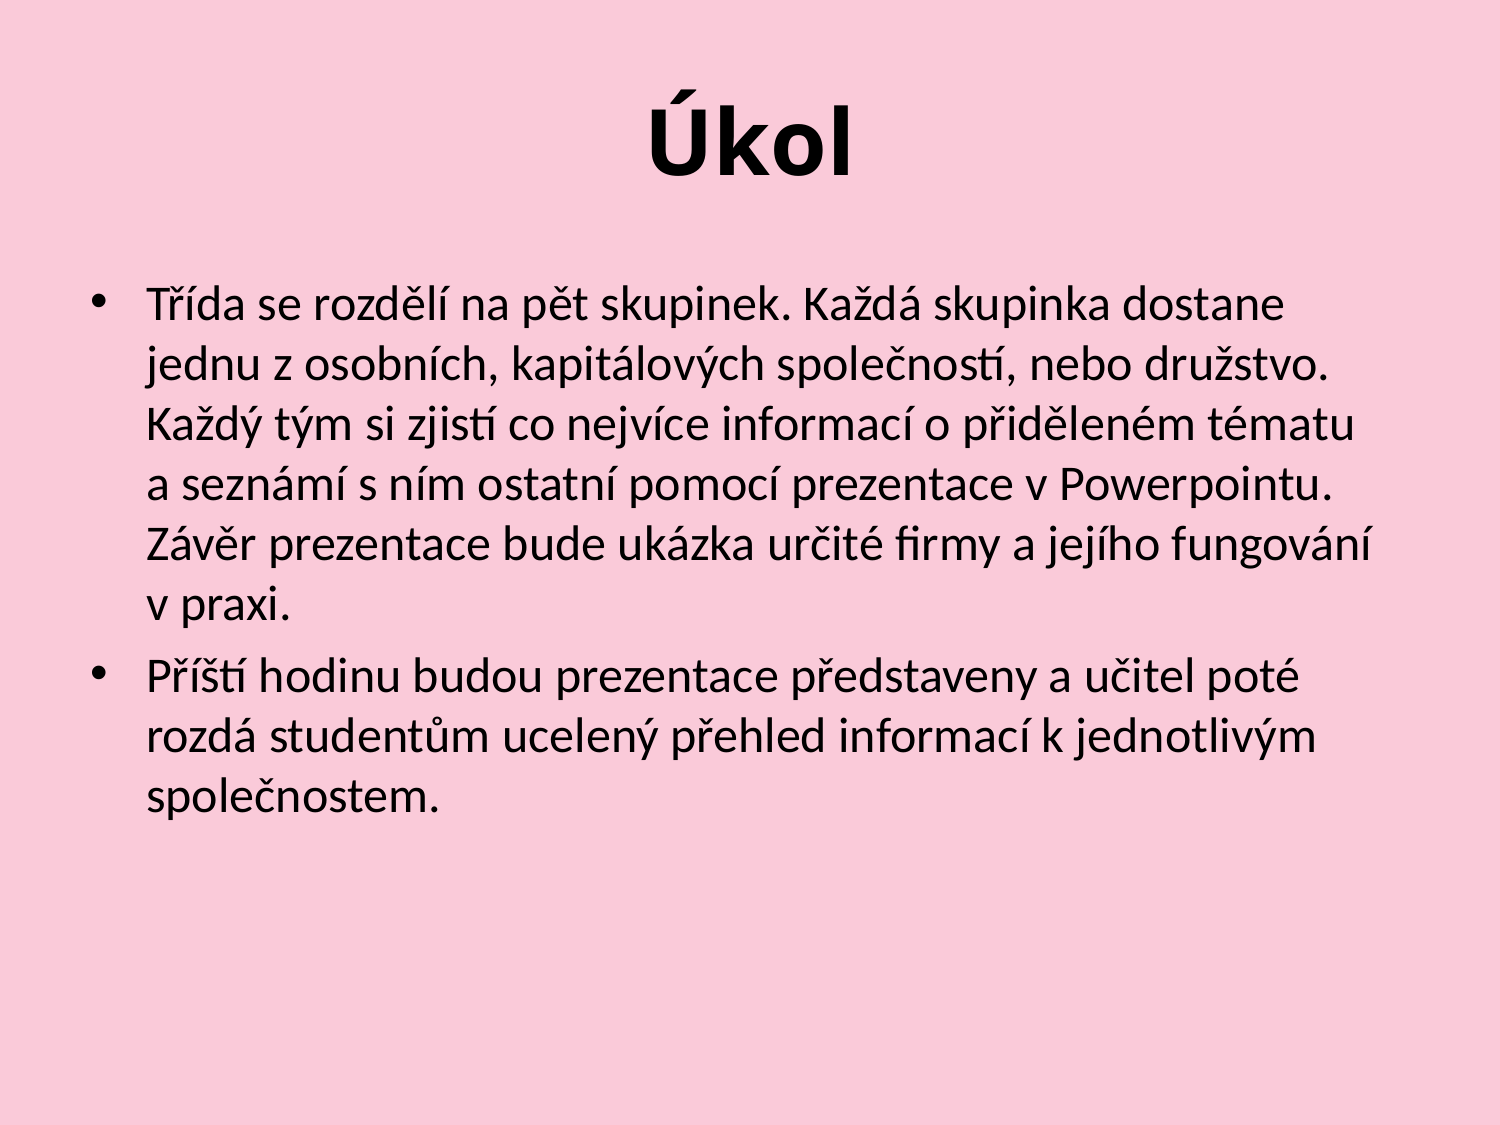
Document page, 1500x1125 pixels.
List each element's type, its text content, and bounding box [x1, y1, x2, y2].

title Úkol [75, 45, 1426, 233]
list Třída se rozdělí na pět skupinek. Každá skupinka dostane jednu z osobních, kapitálových společností, nebo družstvo. Každý tým si zjistí co nejvíce informací o přiděleném tématu a seznámí s ním ostatní pomocí prezentace v Powerpointu. Závěr prezentace bude ukázka určité firmy a jejího fungování v praxi. Příští hodinu budou prezentace představeny a učitel poté rozdá studentům ucelený přehled informací k jednotlivým společnostem. [75, 262, 1426, 1006]
